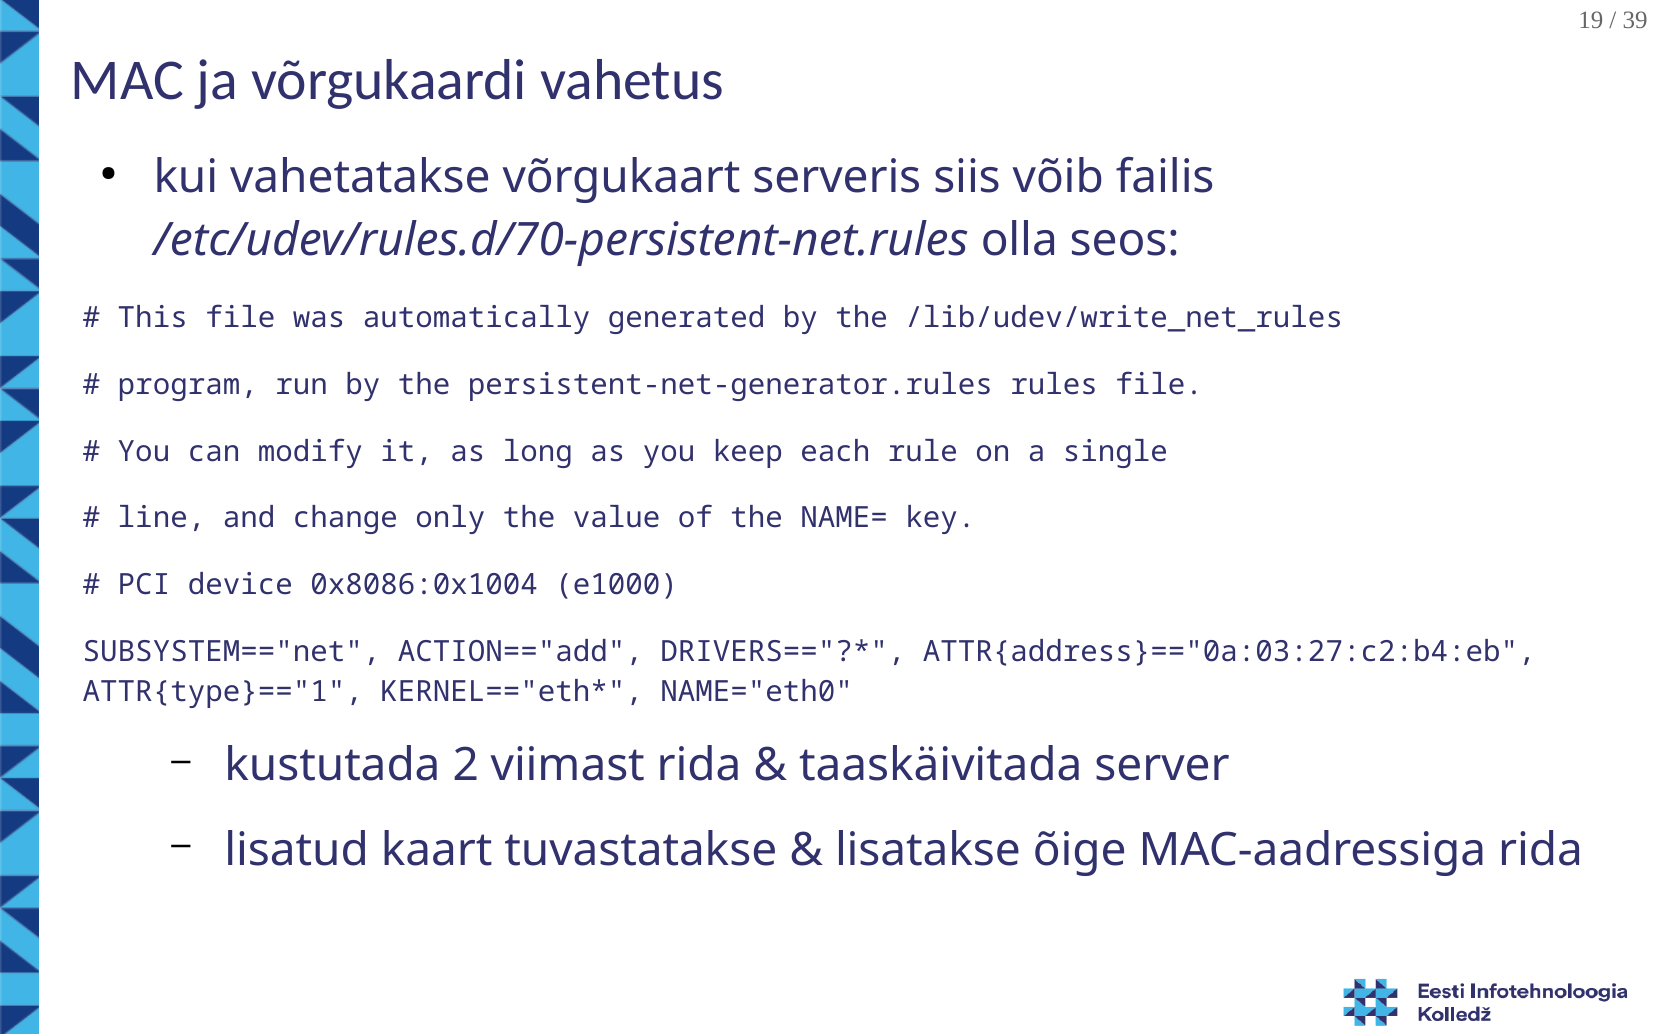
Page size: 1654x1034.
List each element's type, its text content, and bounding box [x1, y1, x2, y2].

title MAC ja võrgukaardi vahetus [70, 41, 1630, 130]
list kui vahetatakse võrgukaart serveris siis võib failis /etc/udev/rules.d/70-persistent-net.rules olla seos: # This file was automatically generated by the /lib/udev/write_net_rules # program, run by the persistent-net-generator.rules rules file. # You can modify it, as long as you keep each rule on a single # line, and change only the value of the NAME= key. # PCI device 0x8086:0x1004 (e1000) SUBSYSTEM=="net", ACTION=="add", DRIVERS=="?*", ATTR{address}=="0a:03:27:c2:b4:eb", ATTR{type}=="1", KERNEL=="eth*", NAME="eth0" kustutada 2 viimast rida & taaskäivitada server lisatud kaart tuvastatakse & lisatakse õige MAC-aadressiga rida [82, 143, 1625, 886]
